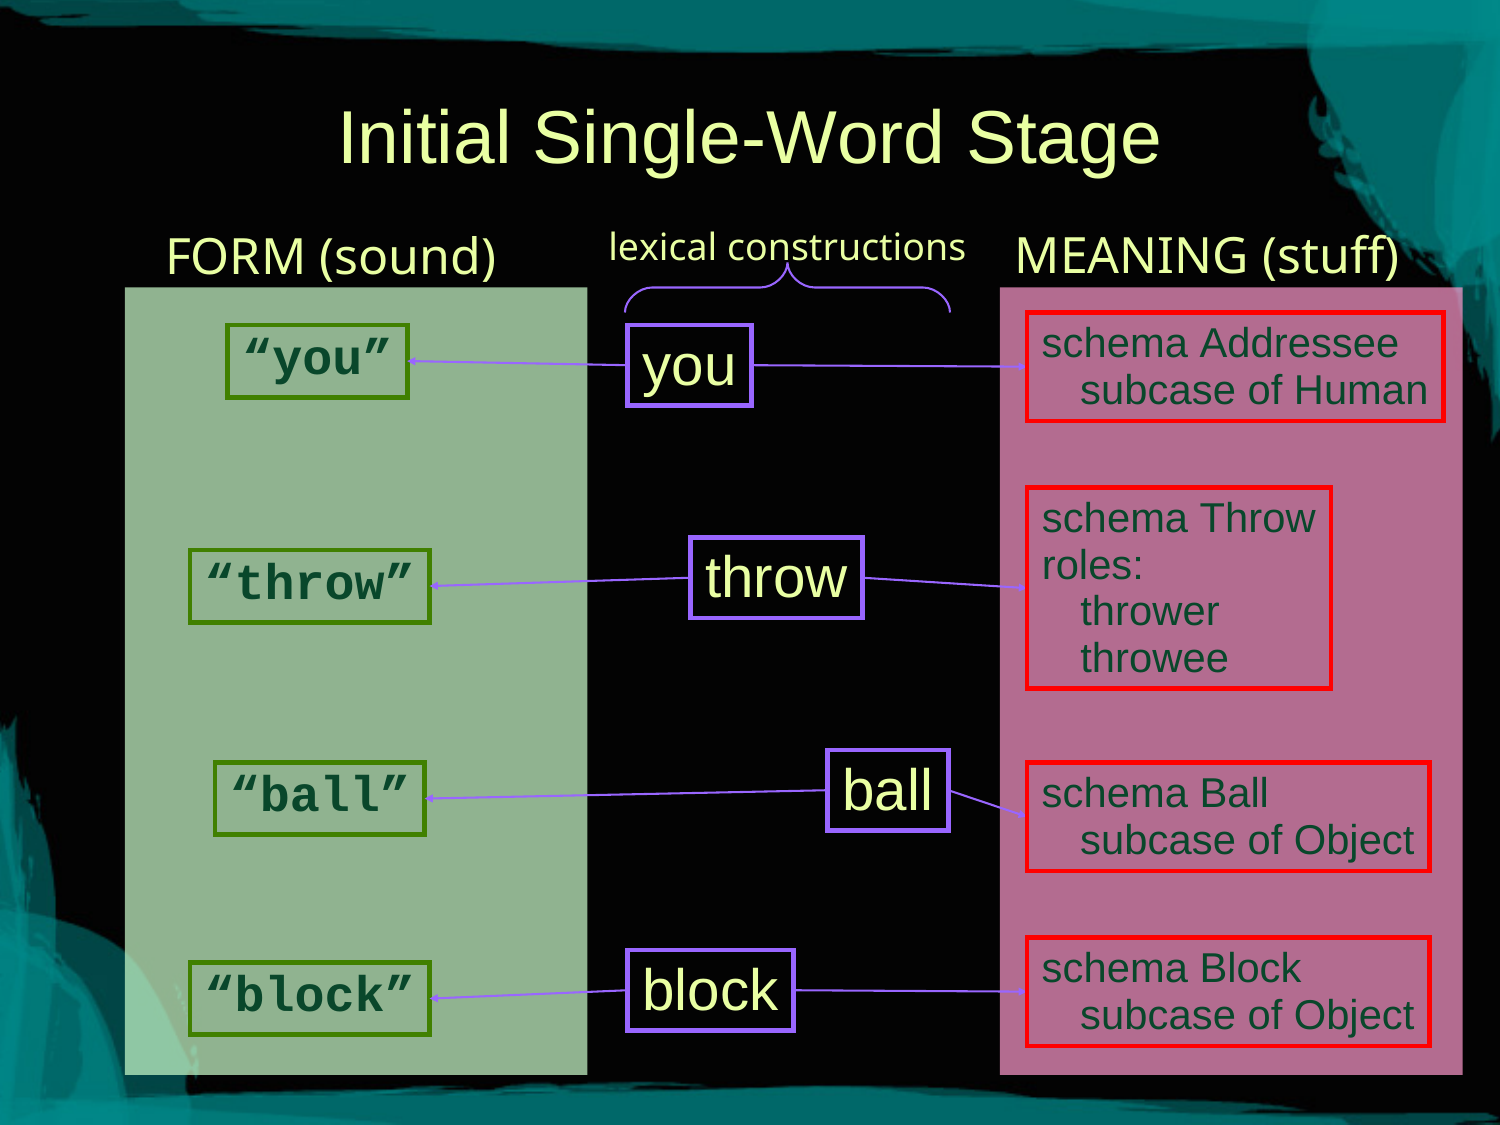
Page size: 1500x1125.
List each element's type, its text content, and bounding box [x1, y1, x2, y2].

text_box you [627, 324, 752, 406]
text_box throw [690, 537, 863, 619]
text_box ball [827, 750, 949, 831]
text_box schema Throw roles: thrower throwee [1027, 487, 1332, 689]
text_box “block” [189, 962, 430, 1035]
text_box FORM (sound) [150, 225, 512, 297]
text_box MEANING (stuff) [1000, 212, 1415, 297]
picture [0, 0, 1500, 1125]
title Initial Single-Word Stage [112, 49, 1388, 225]
text_box “you” [227, 324, 408, 398]
text_box block [627, 950, 794, 1031]
text_box [999, 287, 1463, 1075]
text_box schema Ball subcase of Object [1026, 762, 1430, 871]
text_box [124, 287, 588, 1075]
text_box “throw” [189, 549, 430, 623]
text_box schema Addressee subcase of Human [1026, 312, 1444, 421]
text_box schema Block subcase of Object [1026, 937, 1430, 1046]
text_box “ball” [214, 762, 425, 835]
text_box lexical constructions [593, 225, 983, 279]
